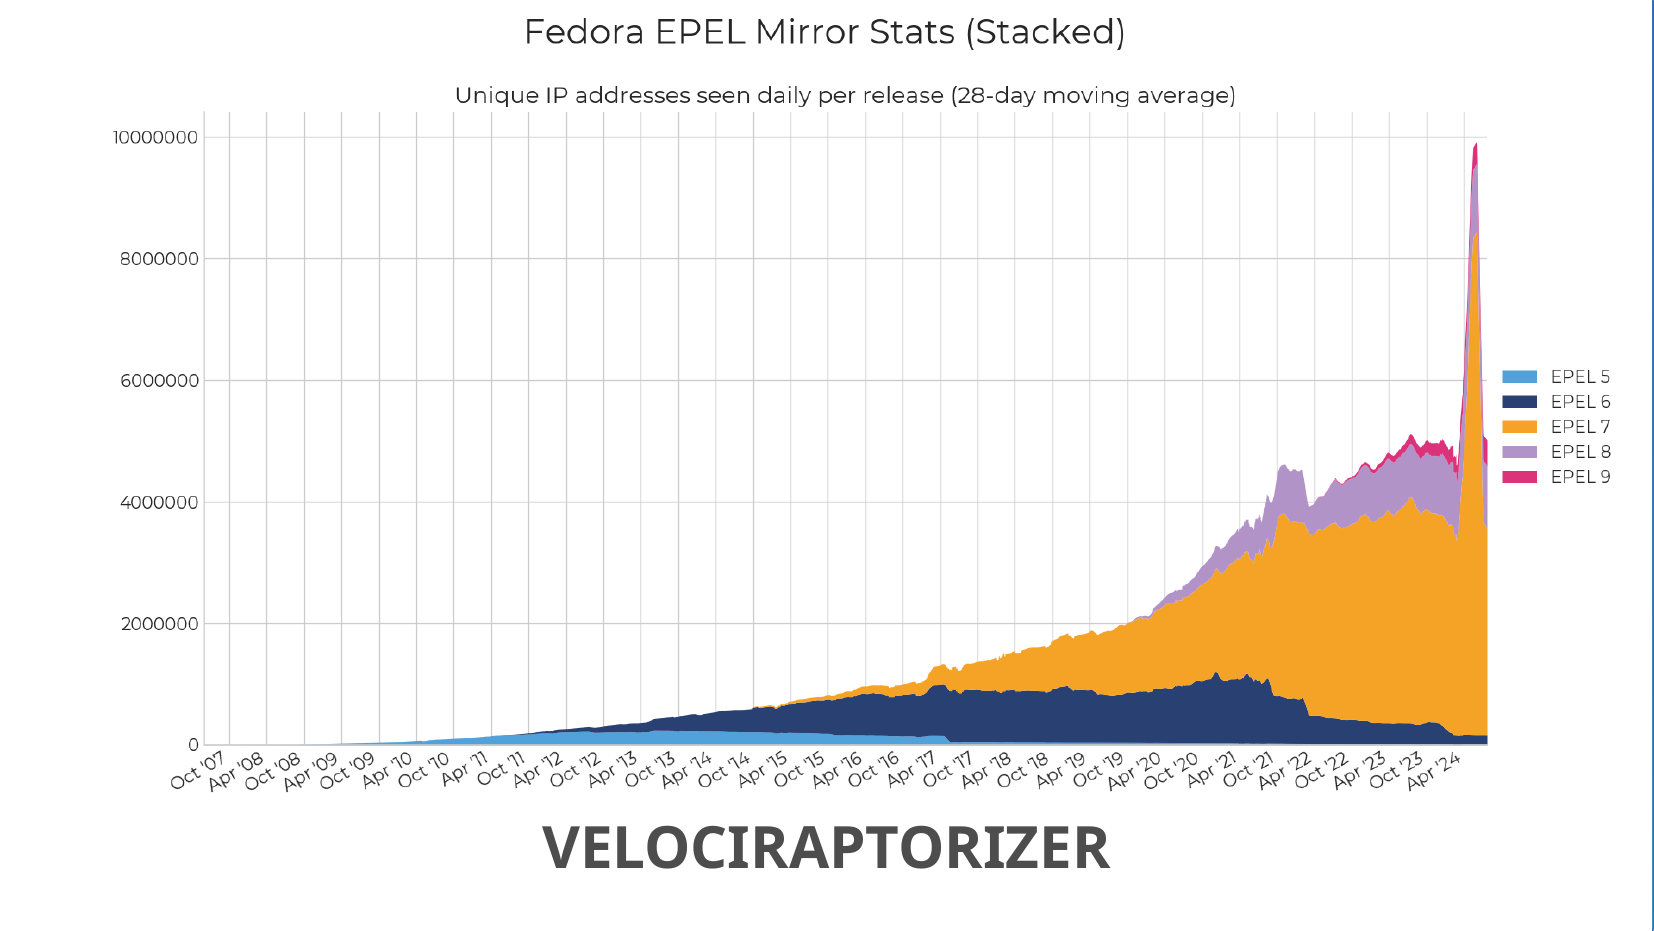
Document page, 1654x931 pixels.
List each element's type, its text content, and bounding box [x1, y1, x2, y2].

text_box VELOCIRAPTORIZER [506, 767, 1148, 923]
picture [0, 0, 1652, 931]
